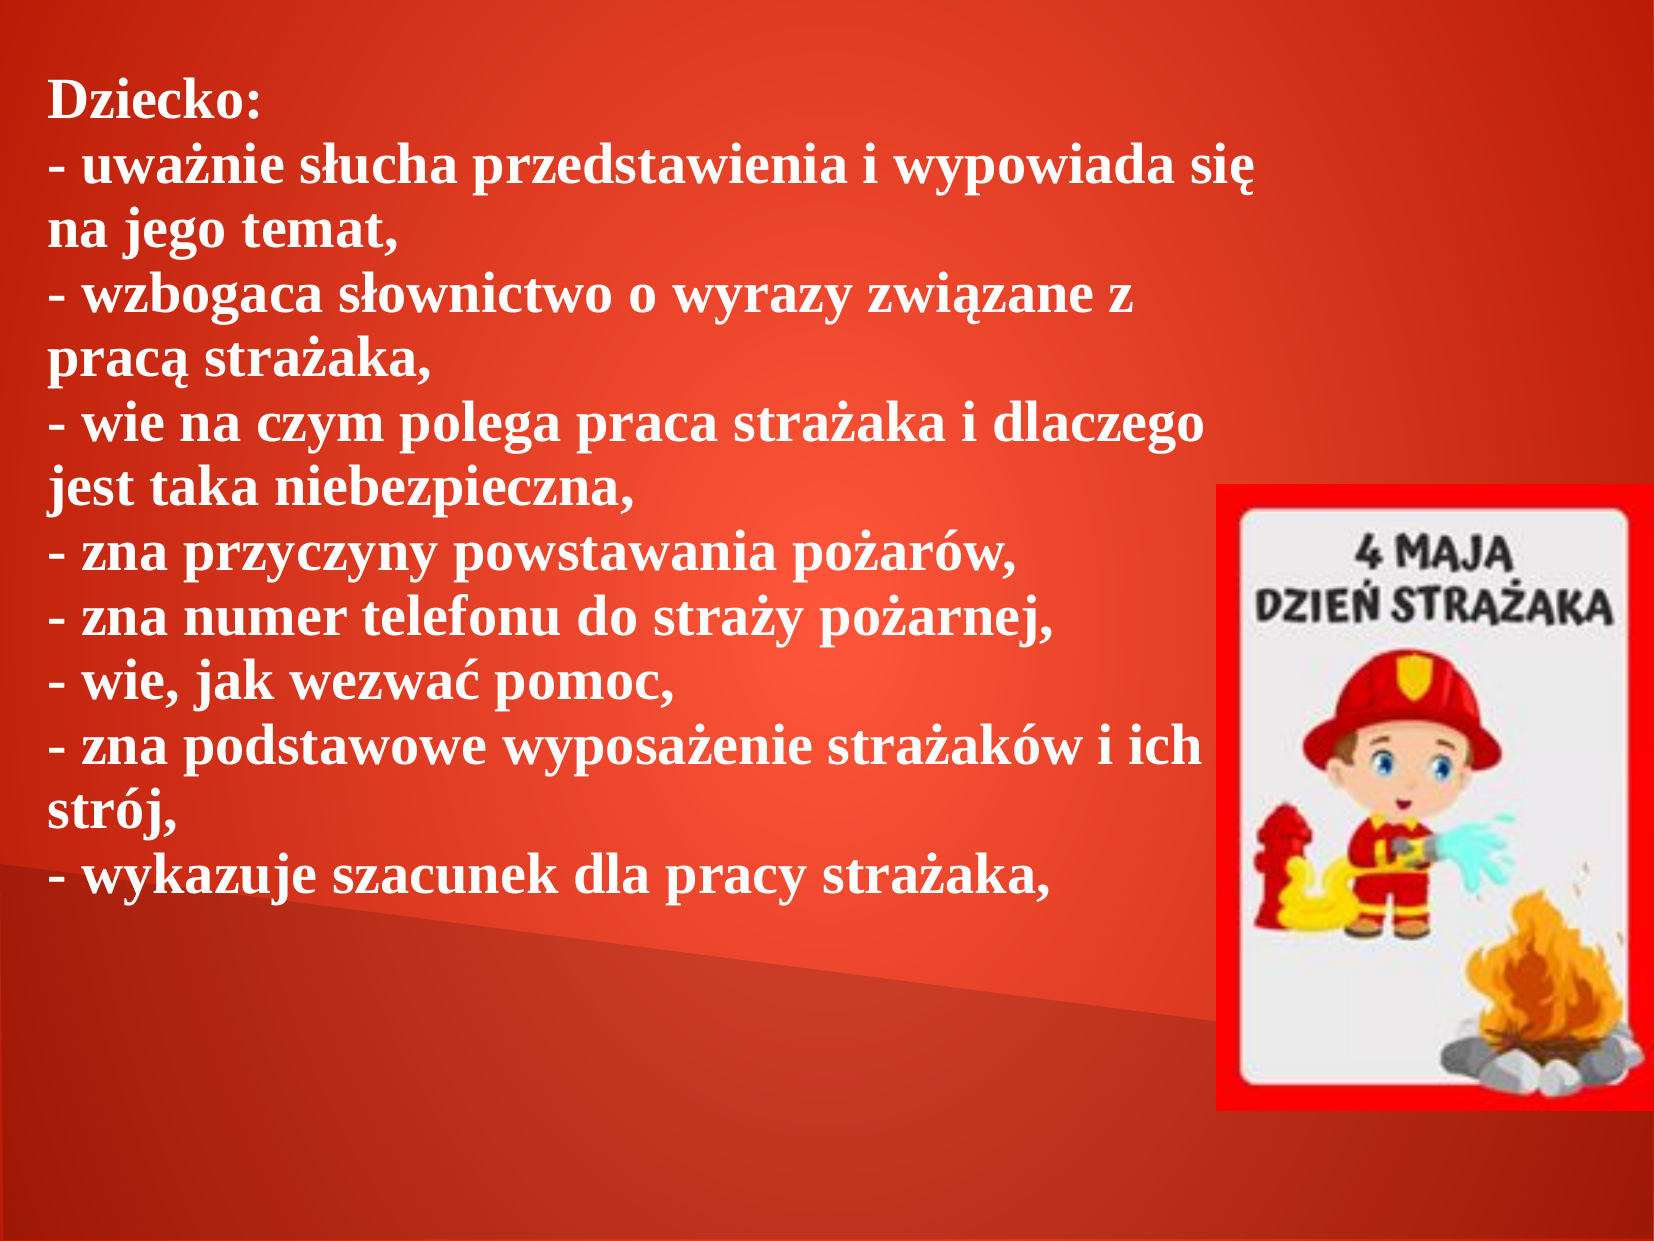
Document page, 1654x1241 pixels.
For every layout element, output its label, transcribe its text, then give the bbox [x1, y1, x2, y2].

title Dziecko: - uważnie słucha przedstawienia i wypowiada się na jego temat, - wzbogaca słownictwo o wyrazy związane z pracą strażaka, - wie na czym polega praca strażaka i dlaczego jest taka niebezpieczna, - zna przyczyny powstawania pożarów, - zna numer telefonu do straży pożarnej, - wie, jak wezwać pomoc, - zna podstawowe wyposażenie strażaków i ich strój, - wykazuje szacunek dla pracy strażaka, [47, 58, 1276, 966]
picture [1216, 484, 1654, 1111]
